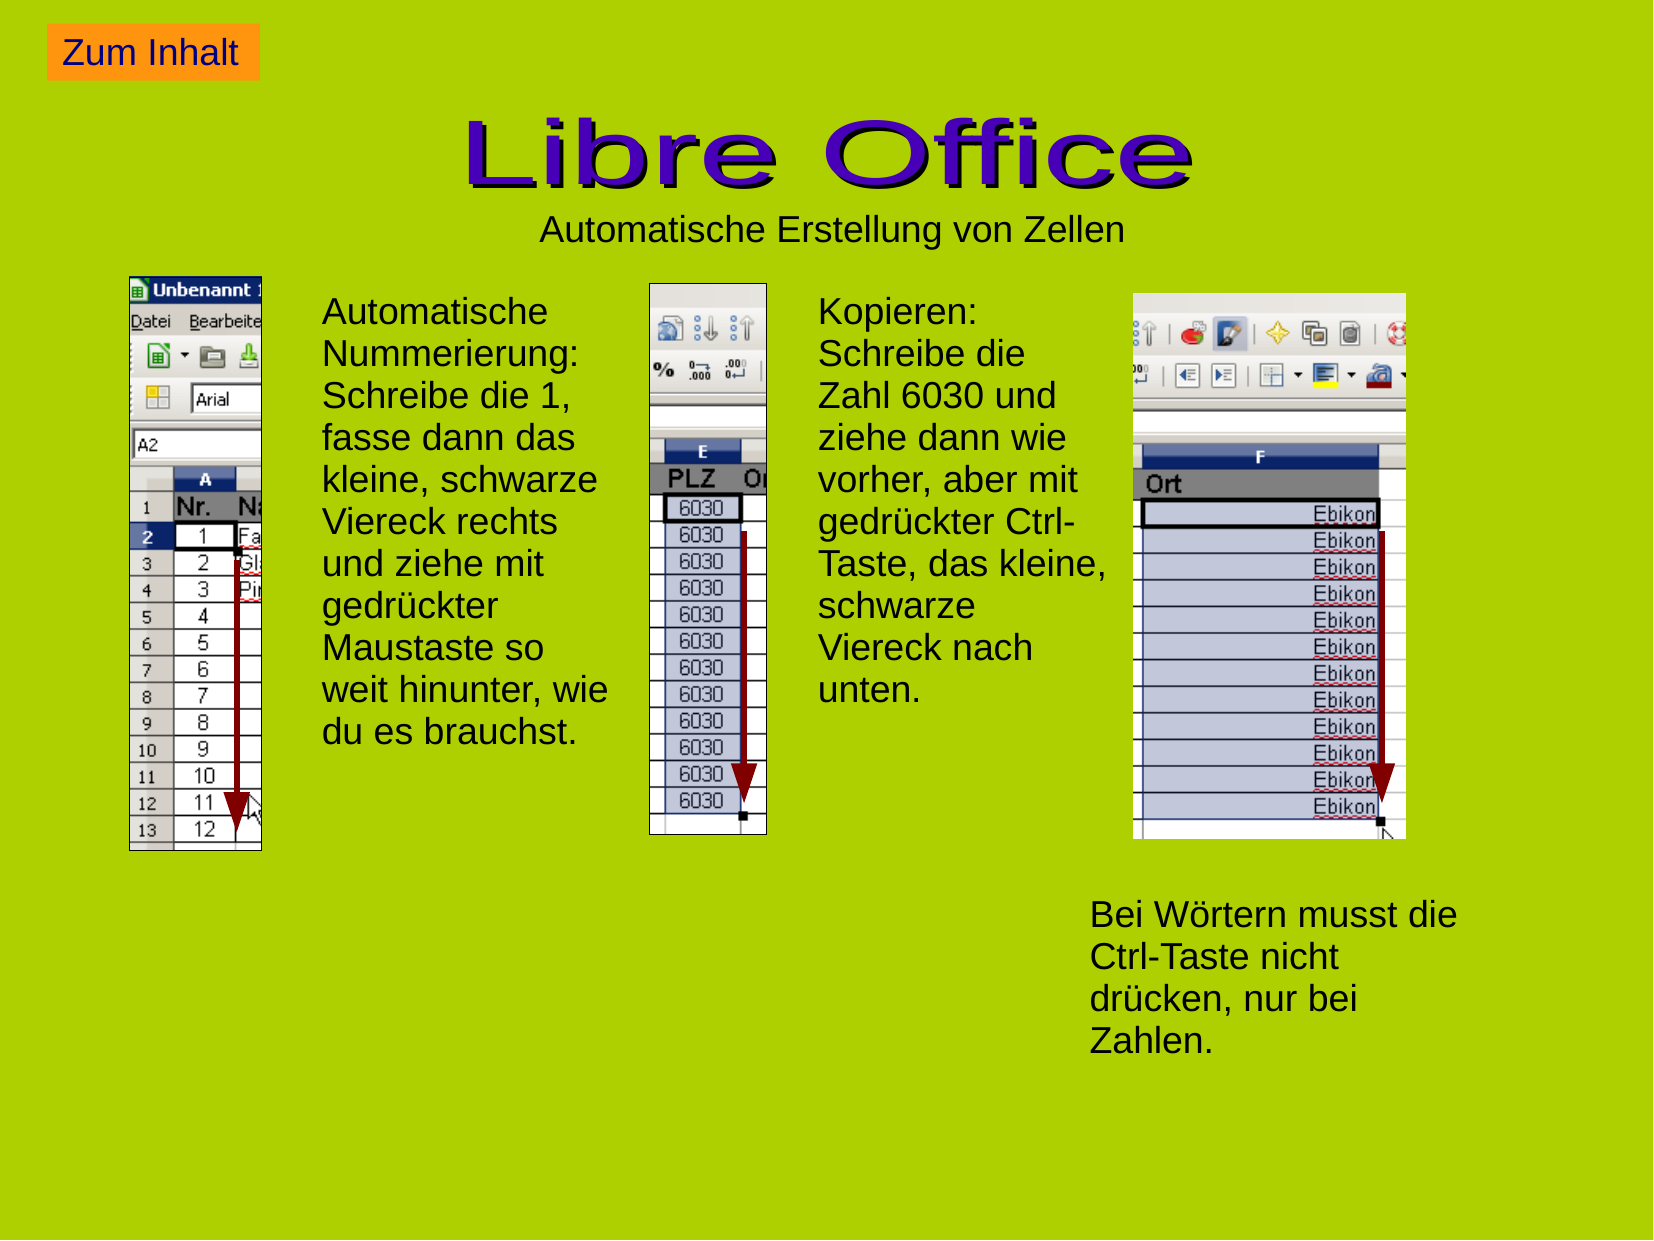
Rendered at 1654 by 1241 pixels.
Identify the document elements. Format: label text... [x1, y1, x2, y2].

text_box Zum Inhalt [47, 23, 260, 81]
title Libre Office [82, 49, 1571, 257]
picture [1133, 293, 1406, 839]
picture [129, 276, 262, 851]
text_box Automatische Nummerierung: Schreibe die 1, fasse dann das kleine, schwarze Viereck rechts und ziehe mit gedrückter Maustaste so weit hinunter, wie du es brauchst. [307, 283, 626, 761]
picture [649, 283, 767, 835]
text_box Bei Wörtern musst die Ctrl-Taste nicht drücken, nur bei Zahlen. [1074, 885, 1501, 1069]
text_box Automatische Erstellung von Zellen [460, 201, 1205, 259]
text_box Kopieren: Schreibe die Zahl 6030 und ziehe dann wie vorher, aber mit gedrückter Ctrl-Taste, das kleine, schwarze Viereck nach unten. [803, 283, 1123, 719]
